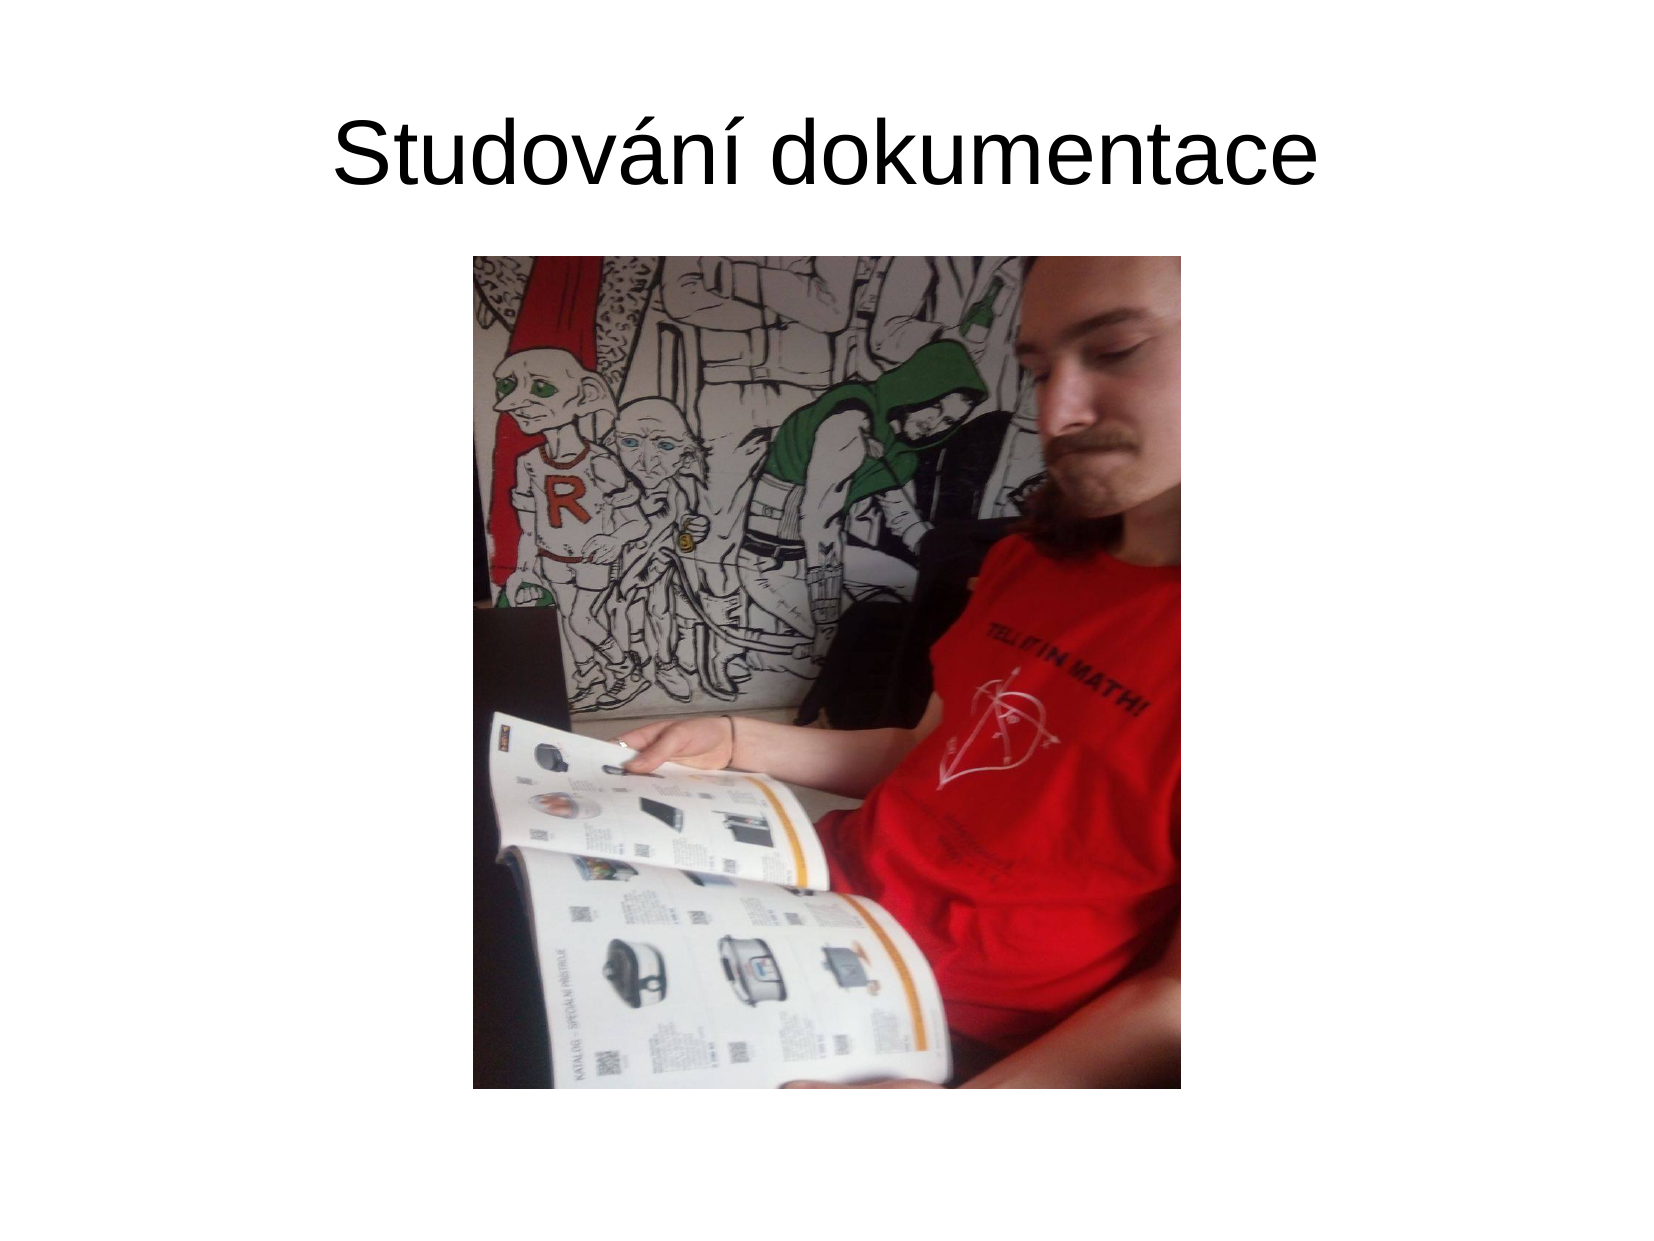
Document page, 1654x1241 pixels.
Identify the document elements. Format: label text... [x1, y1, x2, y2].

title Studování dokumentace [82, 49, 1571, 257]
picture [473, 256, 1181, 1089]
